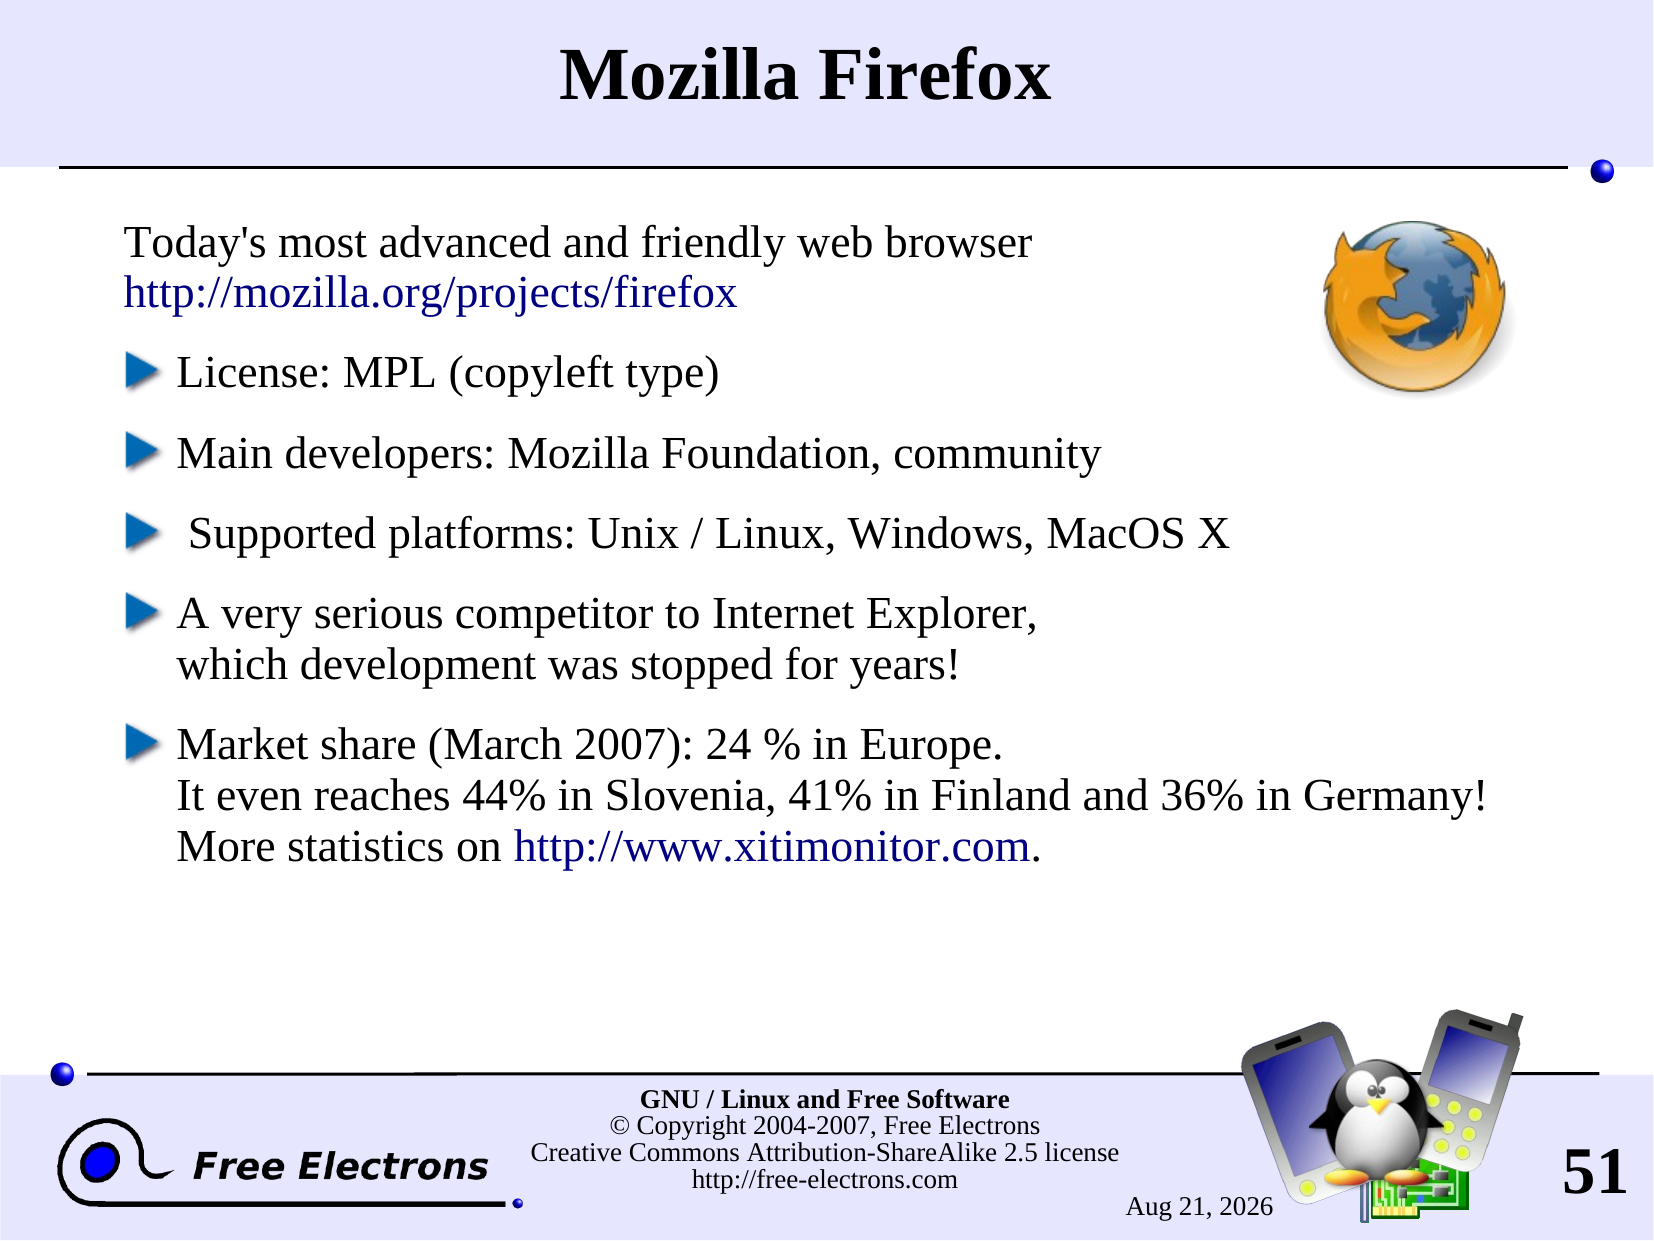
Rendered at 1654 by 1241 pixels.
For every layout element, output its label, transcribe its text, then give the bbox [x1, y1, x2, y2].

picture [1317, 221, 1518, 400]
picture [1231, 1007, 1538, 1241]
list Today's most advanced and friendly web browser http://mozilla.org/projects/firefox License: MPL (copyleft type) Main developers: Mozilla Foundation, community Supported platforms: Unix / Linux, Windows, MacOS X A very serious competitor to Internet Explorer, which development was stopped for years! Market share (March 2007): 24 % in Europe. It even reaches 44% in Slovenia, 41% in Finland and 36% in Germany! More statistics on http://www.xitimonitor.com. [105, 216, 1518, 1066]
title Mozilla Firefox [60, 25, 1551, 124]
picture [50, 1107, 527, 1216]
